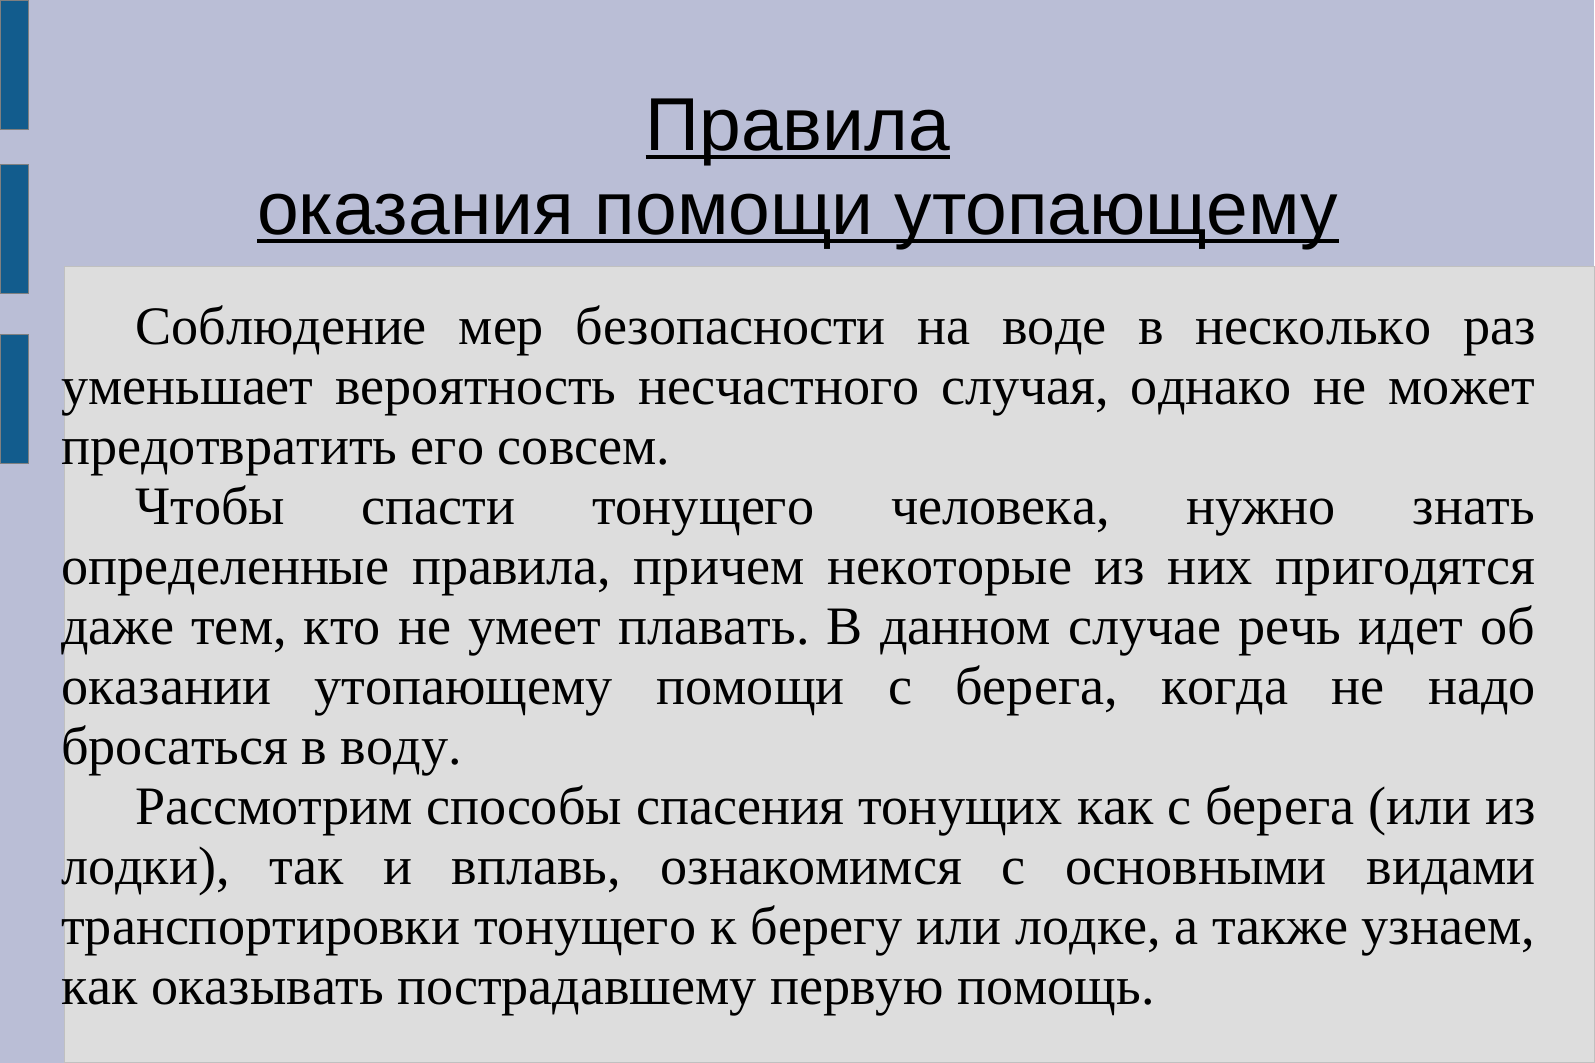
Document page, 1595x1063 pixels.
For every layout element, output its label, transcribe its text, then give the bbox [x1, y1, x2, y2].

title Правила оказания помощи утопающему [117, 78, 1479, 256]
subtitle Соблюдение мер безопасности на воде в несколько раз уменьшает вероятность несчастного случая, однако не может предотвратить его совсем. Чтобы спасти тонущего человека, нужно знать определенные правила, причем некоторые из них пригодятся даже тем, кто не умеет плавать. В данном случае речь идет об оказании утопающему помощи с берега, когда не надо бросаться в воду. Рассмотрим способы спасения тонущих как с берега (или из лодки), так и вплавь, ознакомимся с основными видами транспортировки тонущего к берегу или лодке, а также узнаем, как оказывать пострадавшему первую помощь. [61, 290, 1538, 1023]
